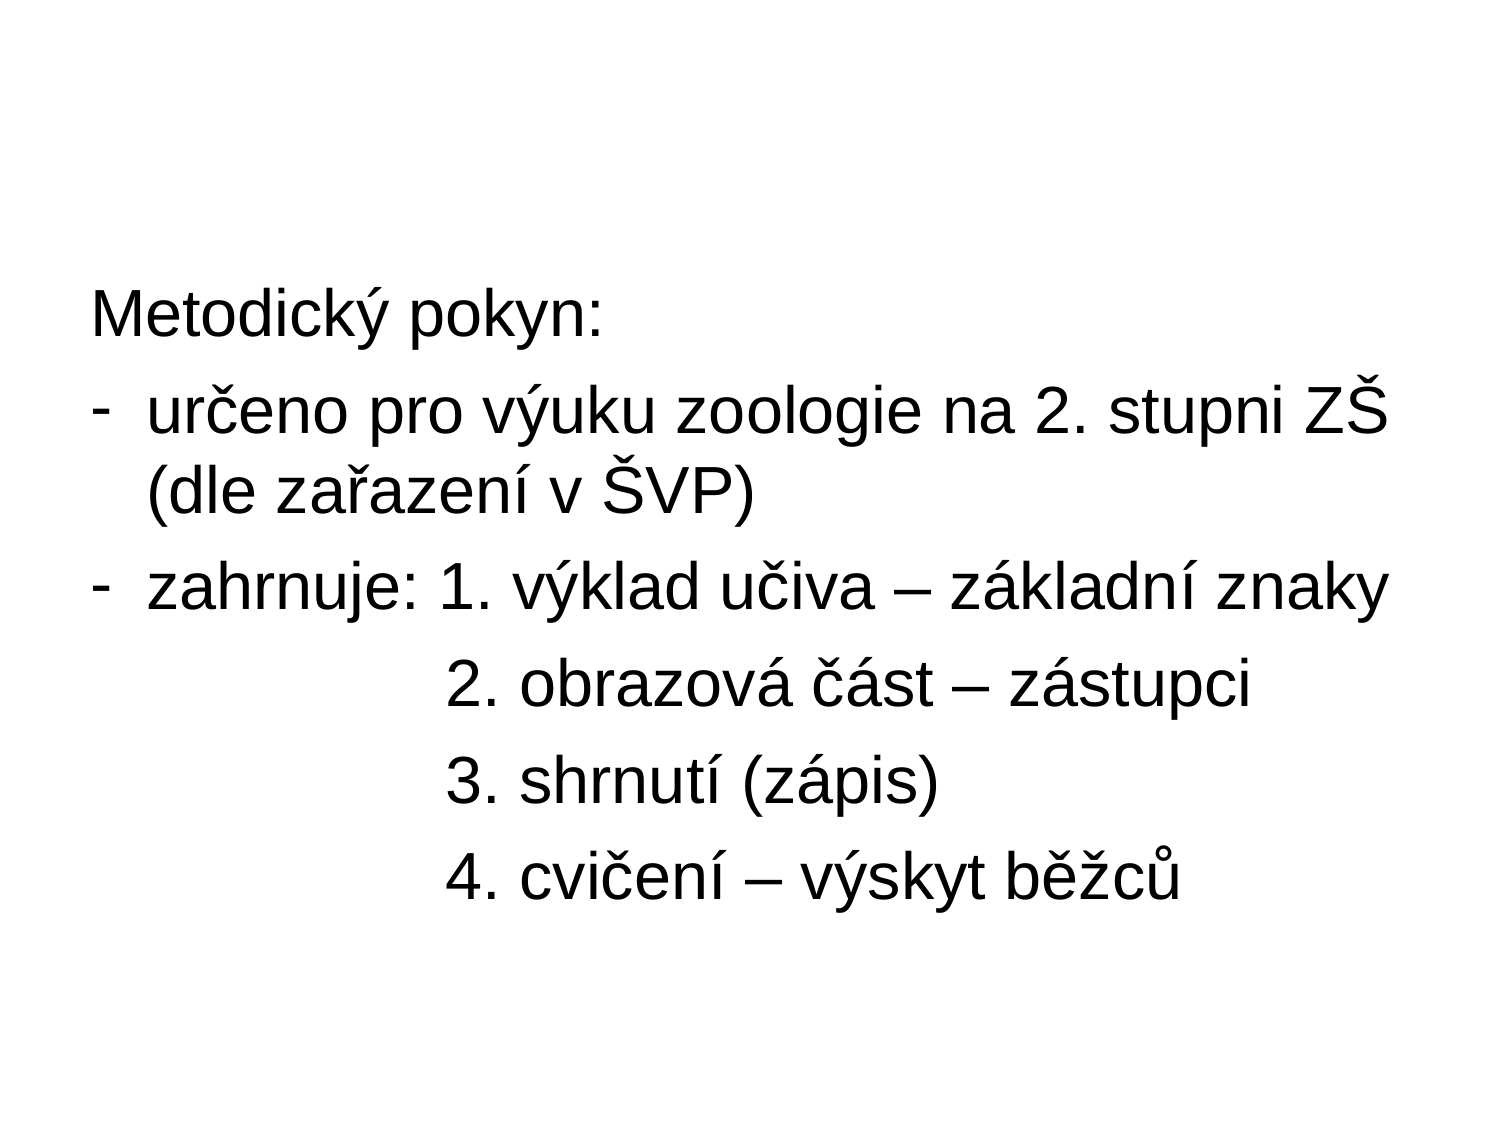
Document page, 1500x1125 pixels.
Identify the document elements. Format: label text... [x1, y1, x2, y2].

list Metodický pokyn: určeno pro výuku zoologie na 2. stupni ZŠ (dle zařazení v ŠVP) zahrnuje: 1. výklad učiva – základní znaky 2. obrazová část – zástupci 3. shrnutí (zápis) 4. cvičení – výskyt běžců [75, 262, 1426, 1006]
